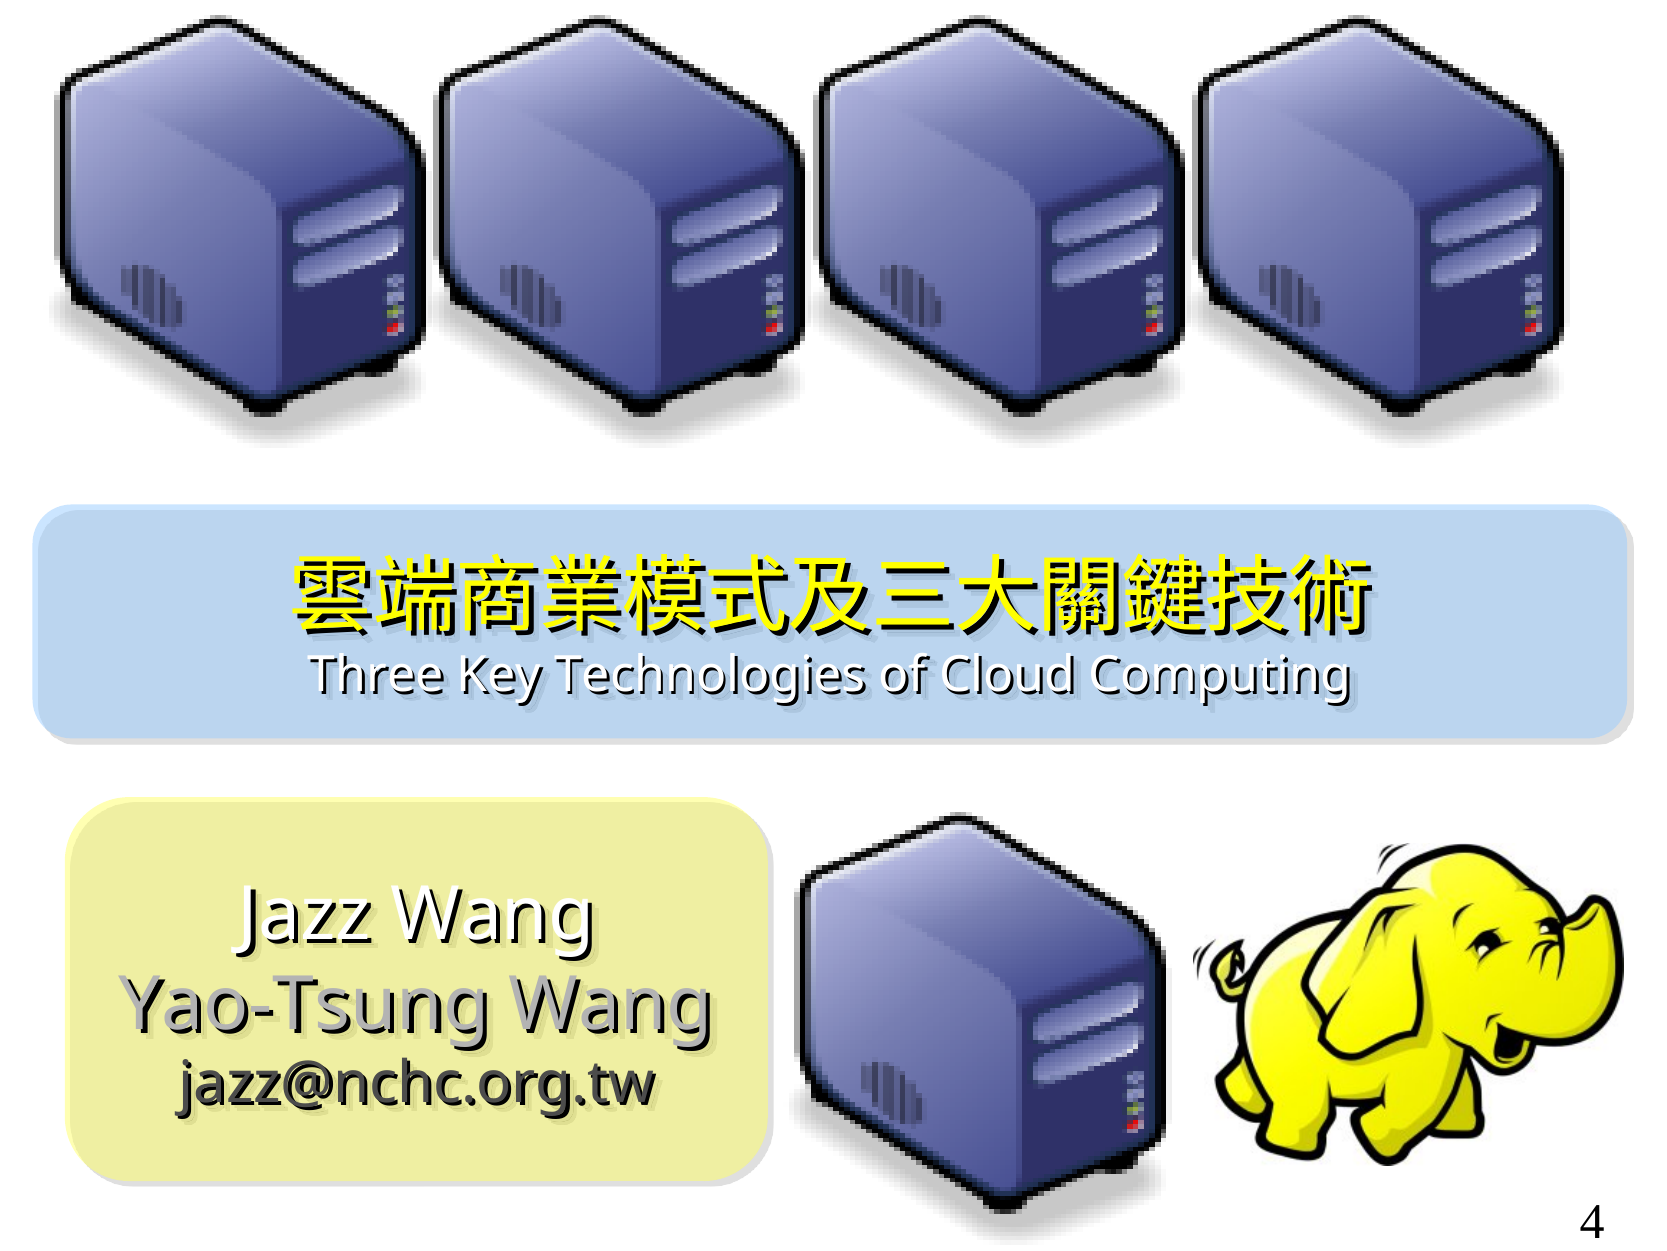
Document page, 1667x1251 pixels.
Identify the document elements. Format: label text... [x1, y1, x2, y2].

picture [27, 2, 1609, 502]
text_box 雲端商業模式及三大關鍵技術 Three Key Technologies of Cloud Computing [32, 504, 1628, 739]
picture [767, 800, 1624, 1249]
text_box Jazz Wang Yao-Tsung Wang jazz@nchc.org.tw [64, 797, 767, 1182]
